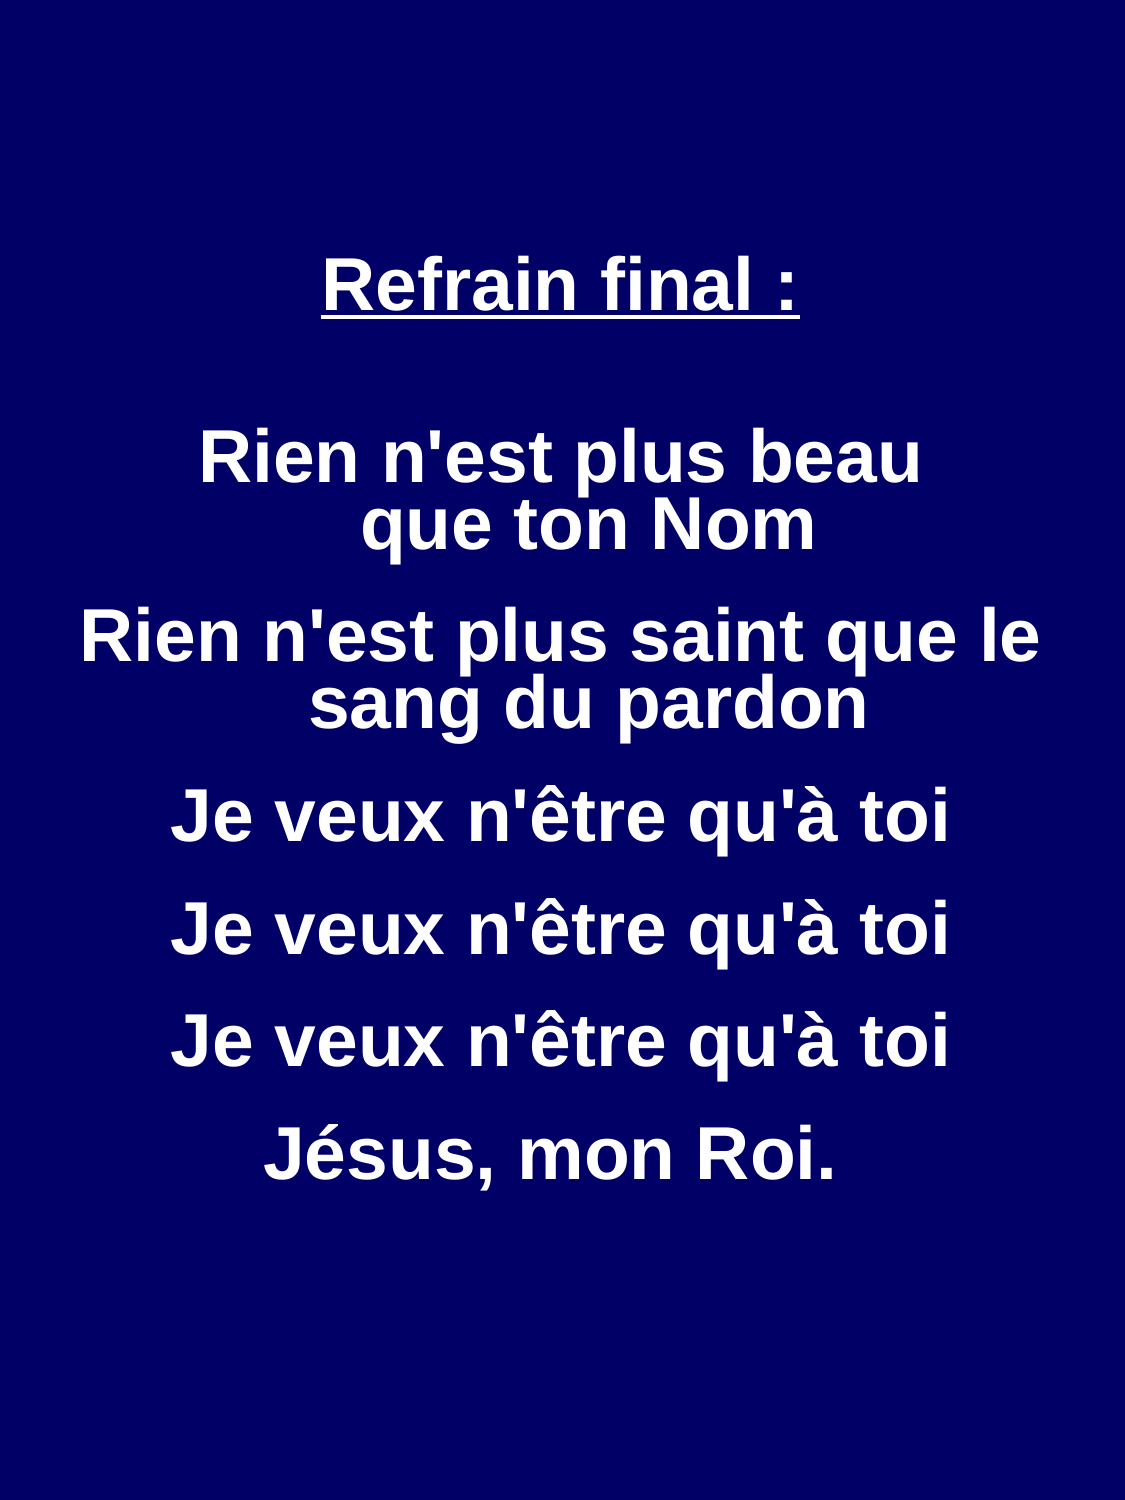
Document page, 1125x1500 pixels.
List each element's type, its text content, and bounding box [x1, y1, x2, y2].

text_box Refrain final : Rien n'est plus beau que ton Nom Rien n'est plus saint que le sang du pardon Je veux n'être qu'à toi Je veux n'être qu'à toi Je veux n'être qu'à toi Jésus, mon Roi. [11, 35, 1111, 1441]
